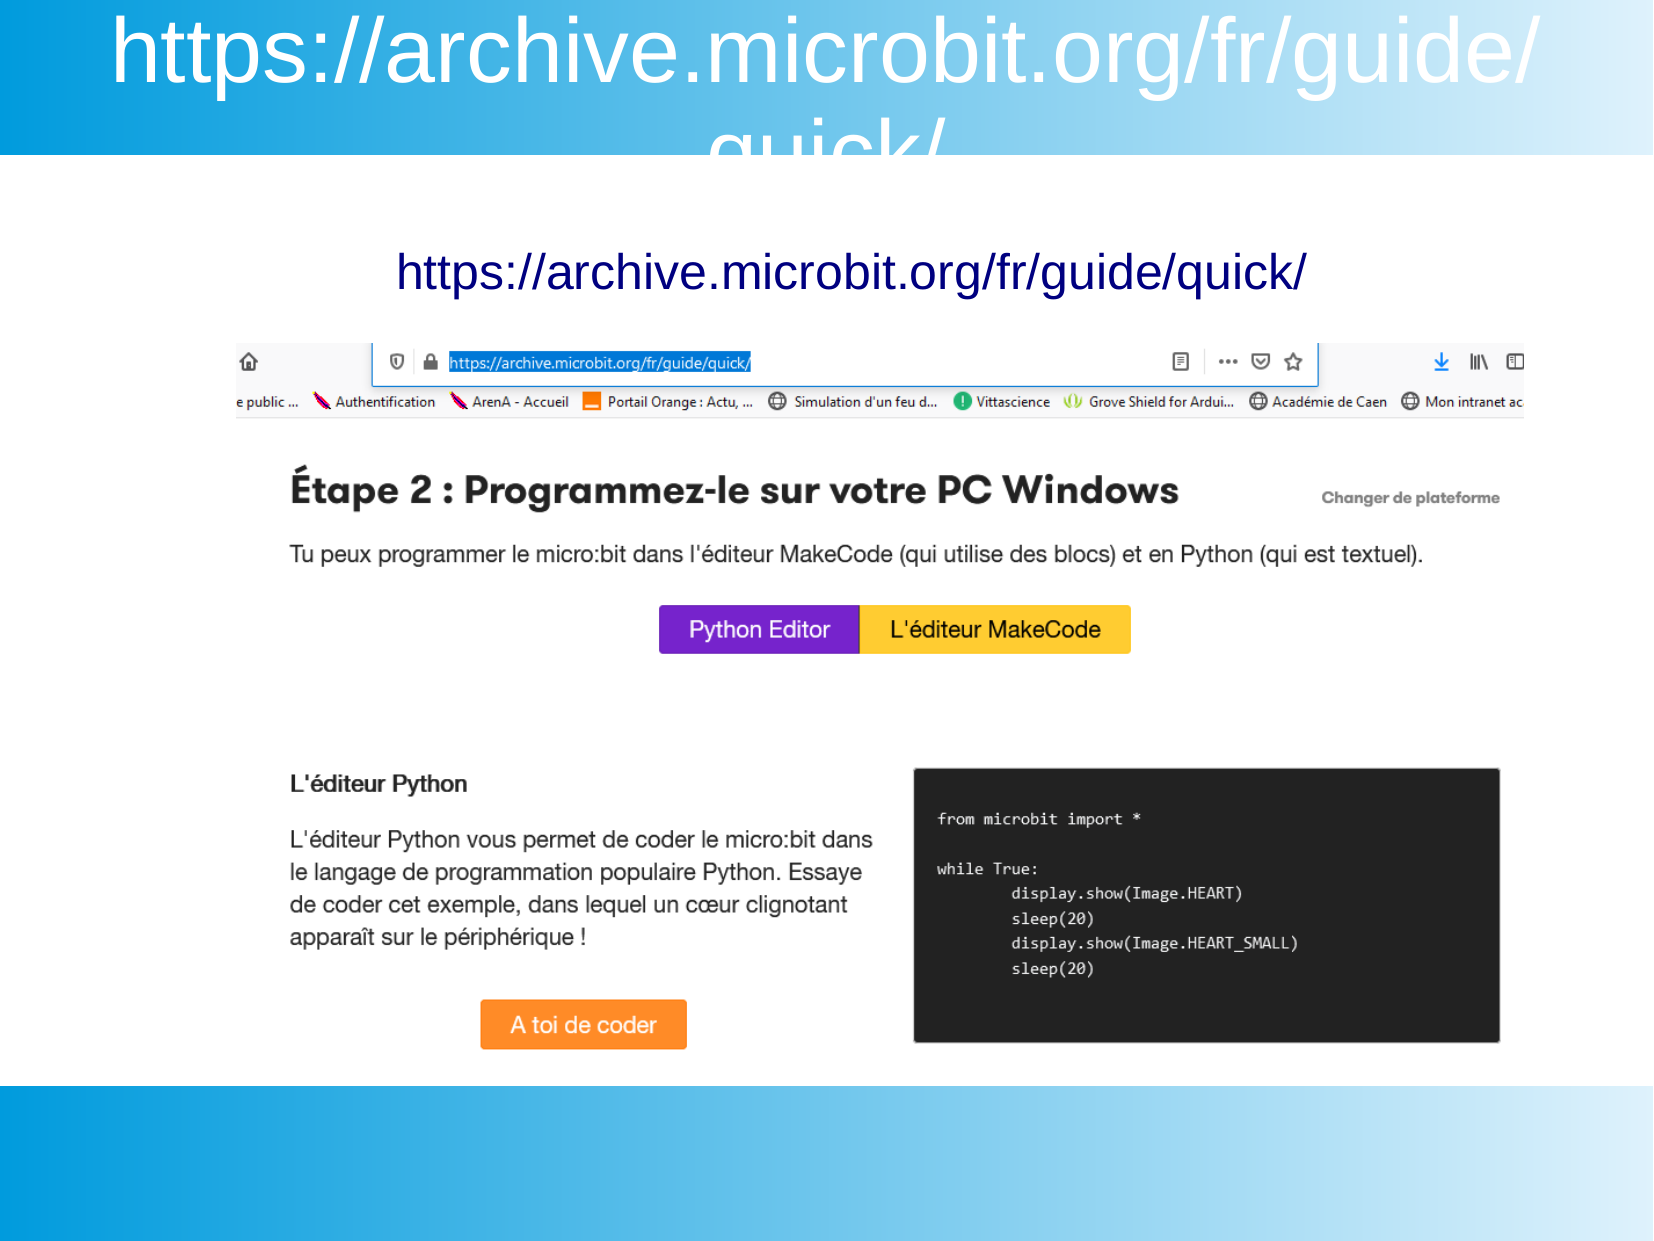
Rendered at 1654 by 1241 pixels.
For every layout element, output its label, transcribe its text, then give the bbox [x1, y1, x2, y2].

picture [236, 343, 1524, 1075]
title https://archive.microbit.org/fr/guide/quick/ [82, 0, 1571, 205]
text_box https://archive.microbit.org/fr/guide/quick/ [381, 236, 1323, 343]
